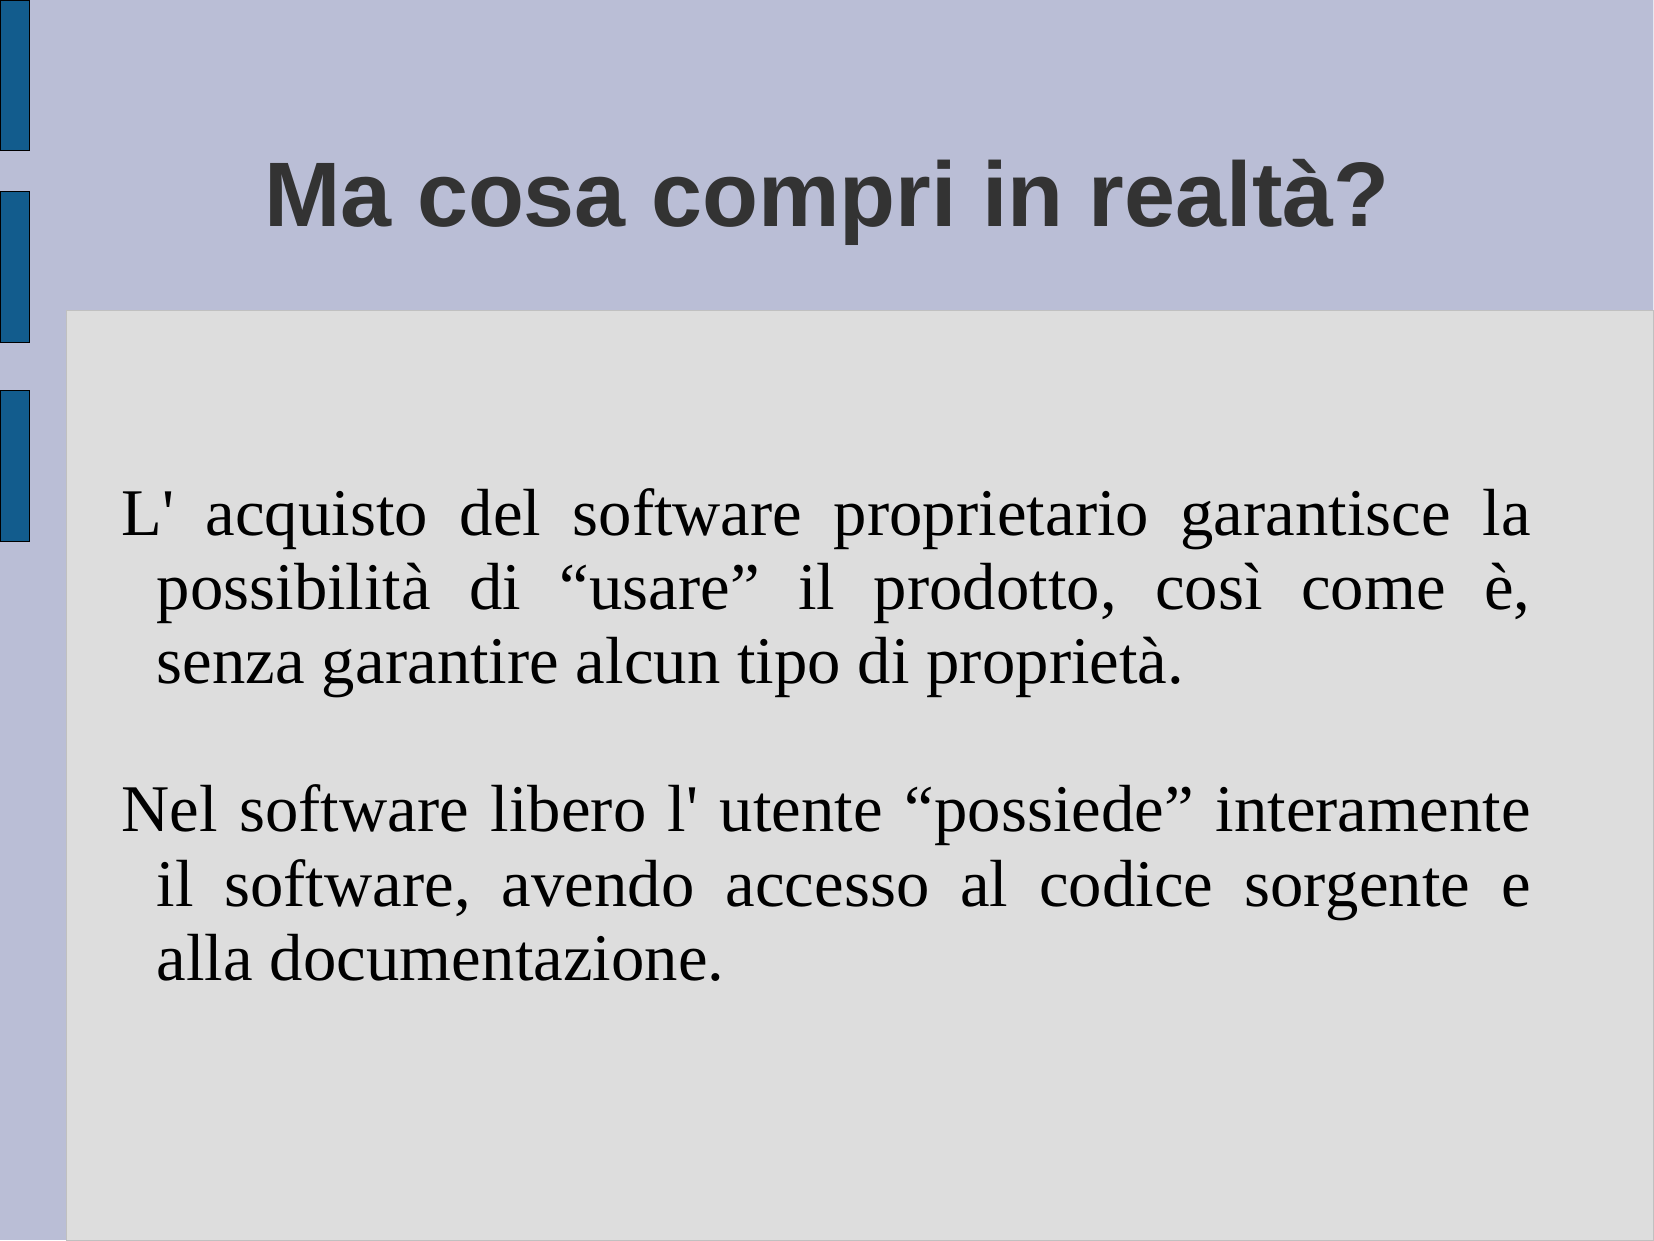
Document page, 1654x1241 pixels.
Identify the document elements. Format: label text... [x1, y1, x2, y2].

subtitle L' acquisto del software proprietario garantisce la possibilità di “usare” il prodotto, così come è, senza garantire alcun tipo di proprietà. Nel software libero l' utente “possiede” interamente il software, avendo accesso al codice sorgente e alla documentazione. [121, 352, 1534, 1119]
title Ma cosa compri in realtà? [121, 98, 1534, 291]
